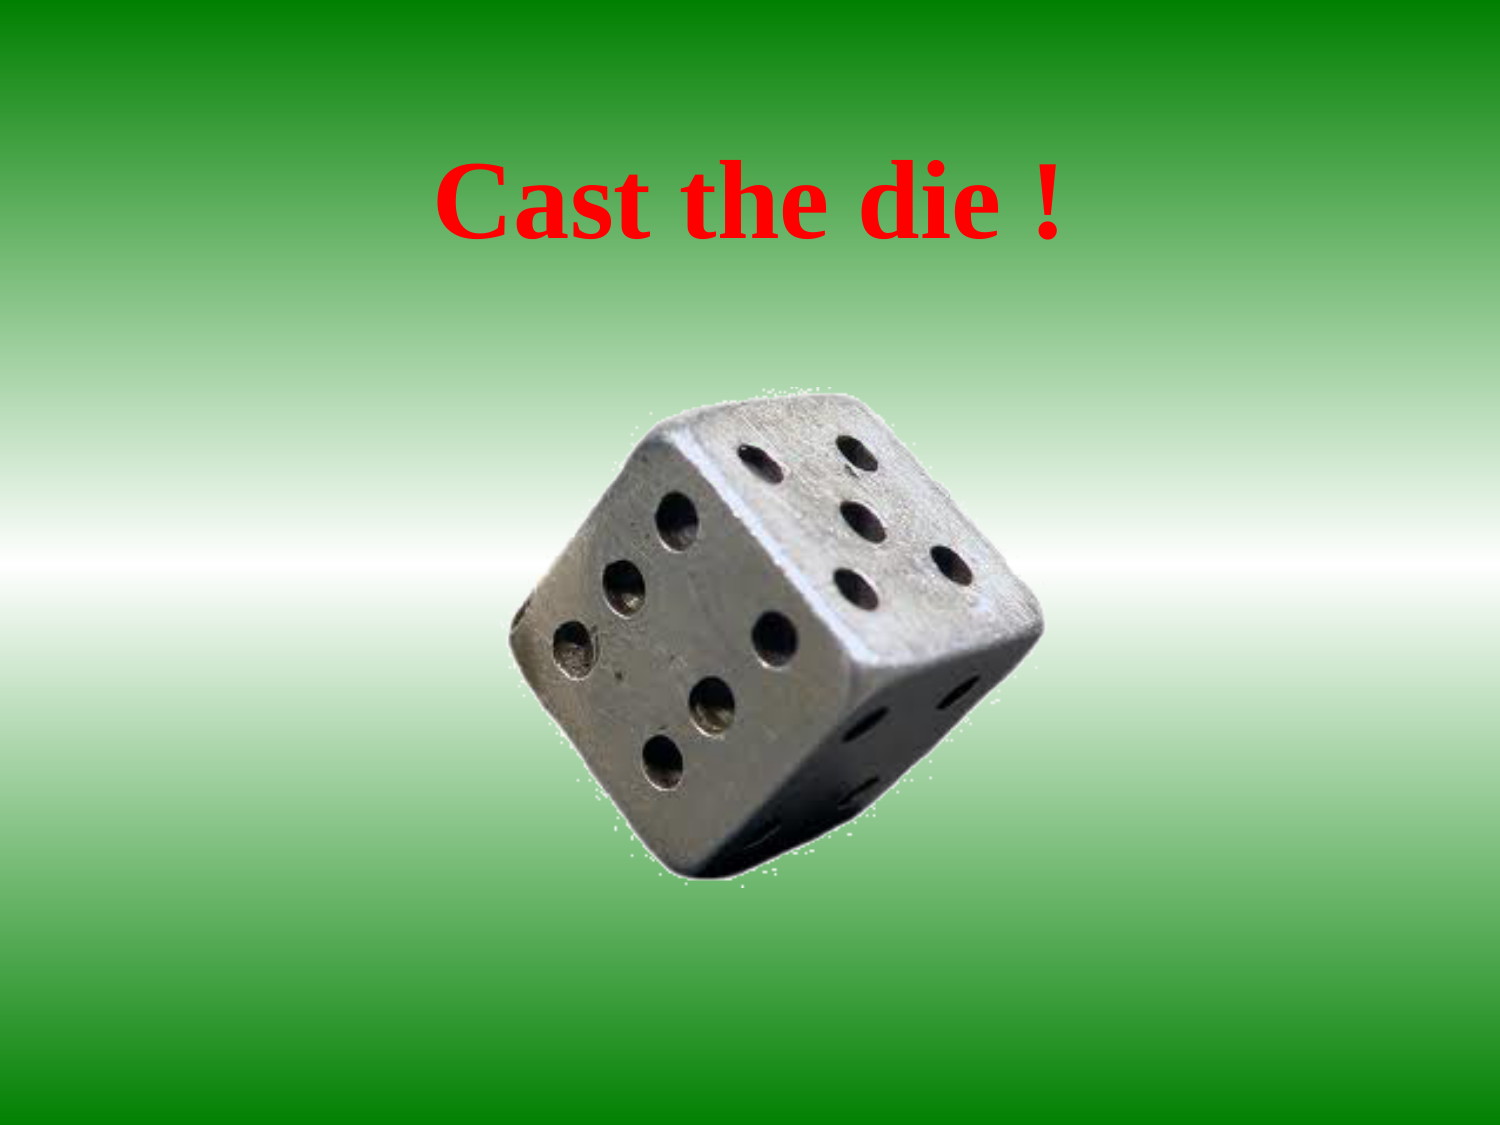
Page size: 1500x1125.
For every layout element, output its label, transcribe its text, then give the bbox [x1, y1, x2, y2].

picture [500, 387, 1057, 889]
title Cast the die ! [112, 99, 1388, 288]
